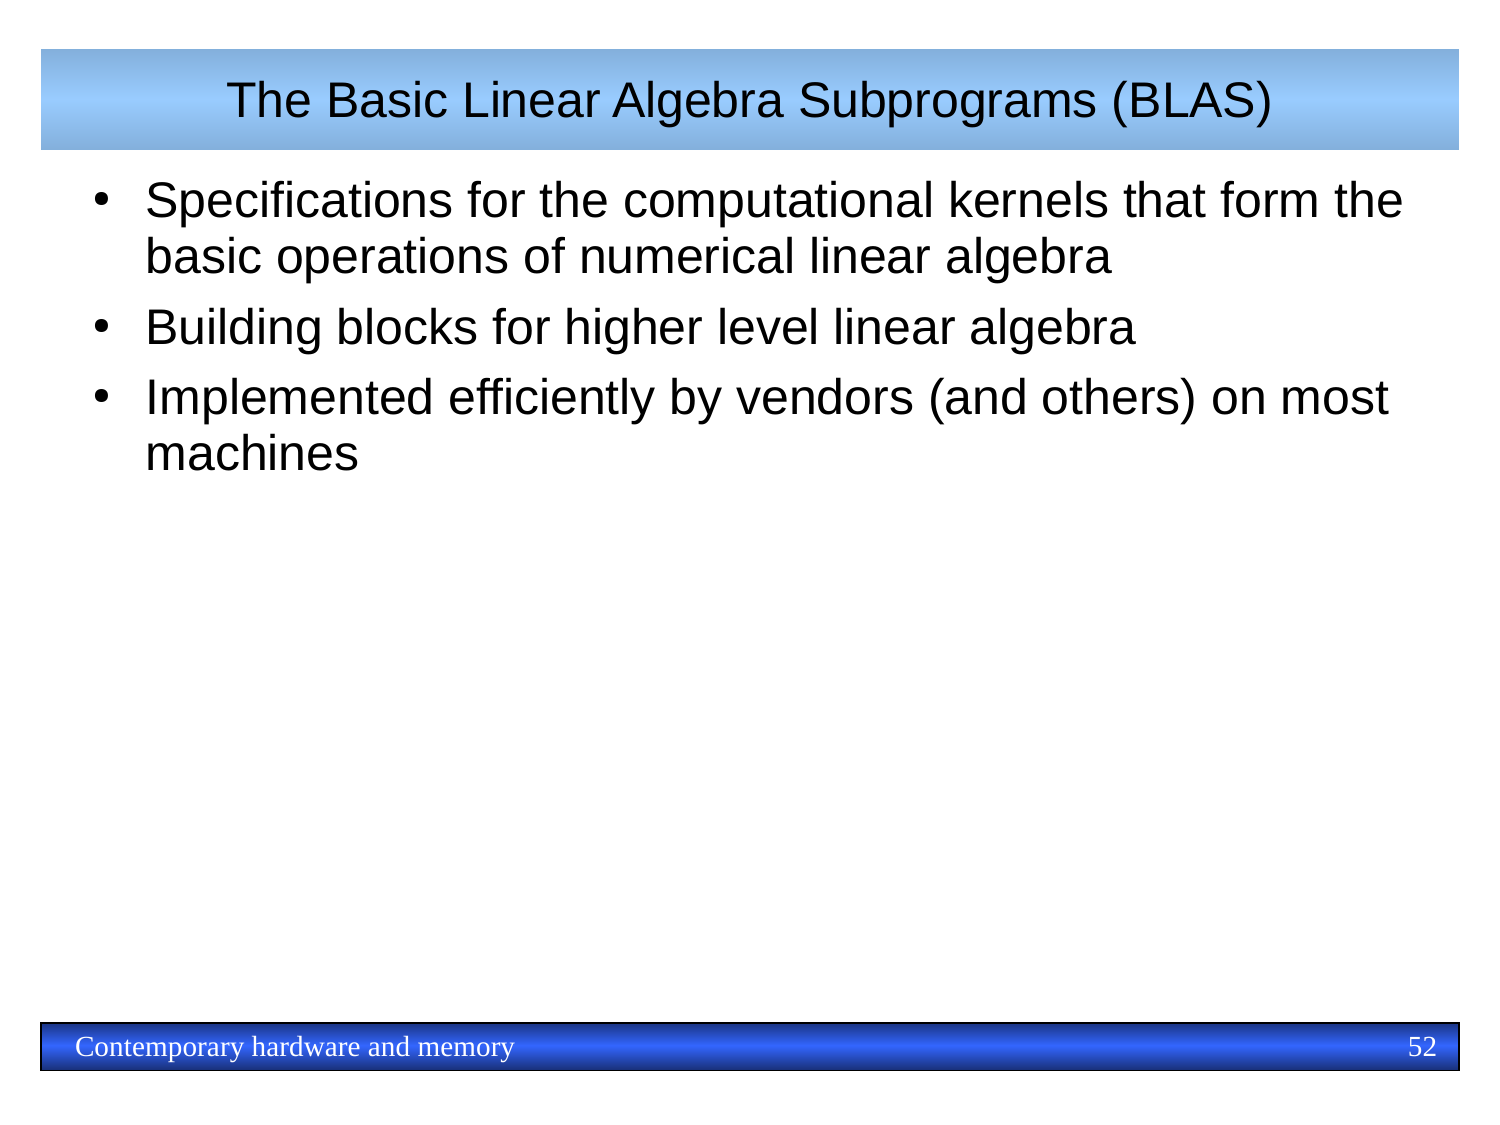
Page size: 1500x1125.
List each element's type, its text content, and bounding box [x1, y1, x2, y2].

list Specifications for the computational kernels that form the basic operations of numerical linear algebra Building blocks for higher level linear algebra Implemented efficiently by vendors (and others) on most machines [75, 172, 1426, 550]
title The Basic Linear Algebra Subprograms (BLAS) [41, 49, 1459, 150]
